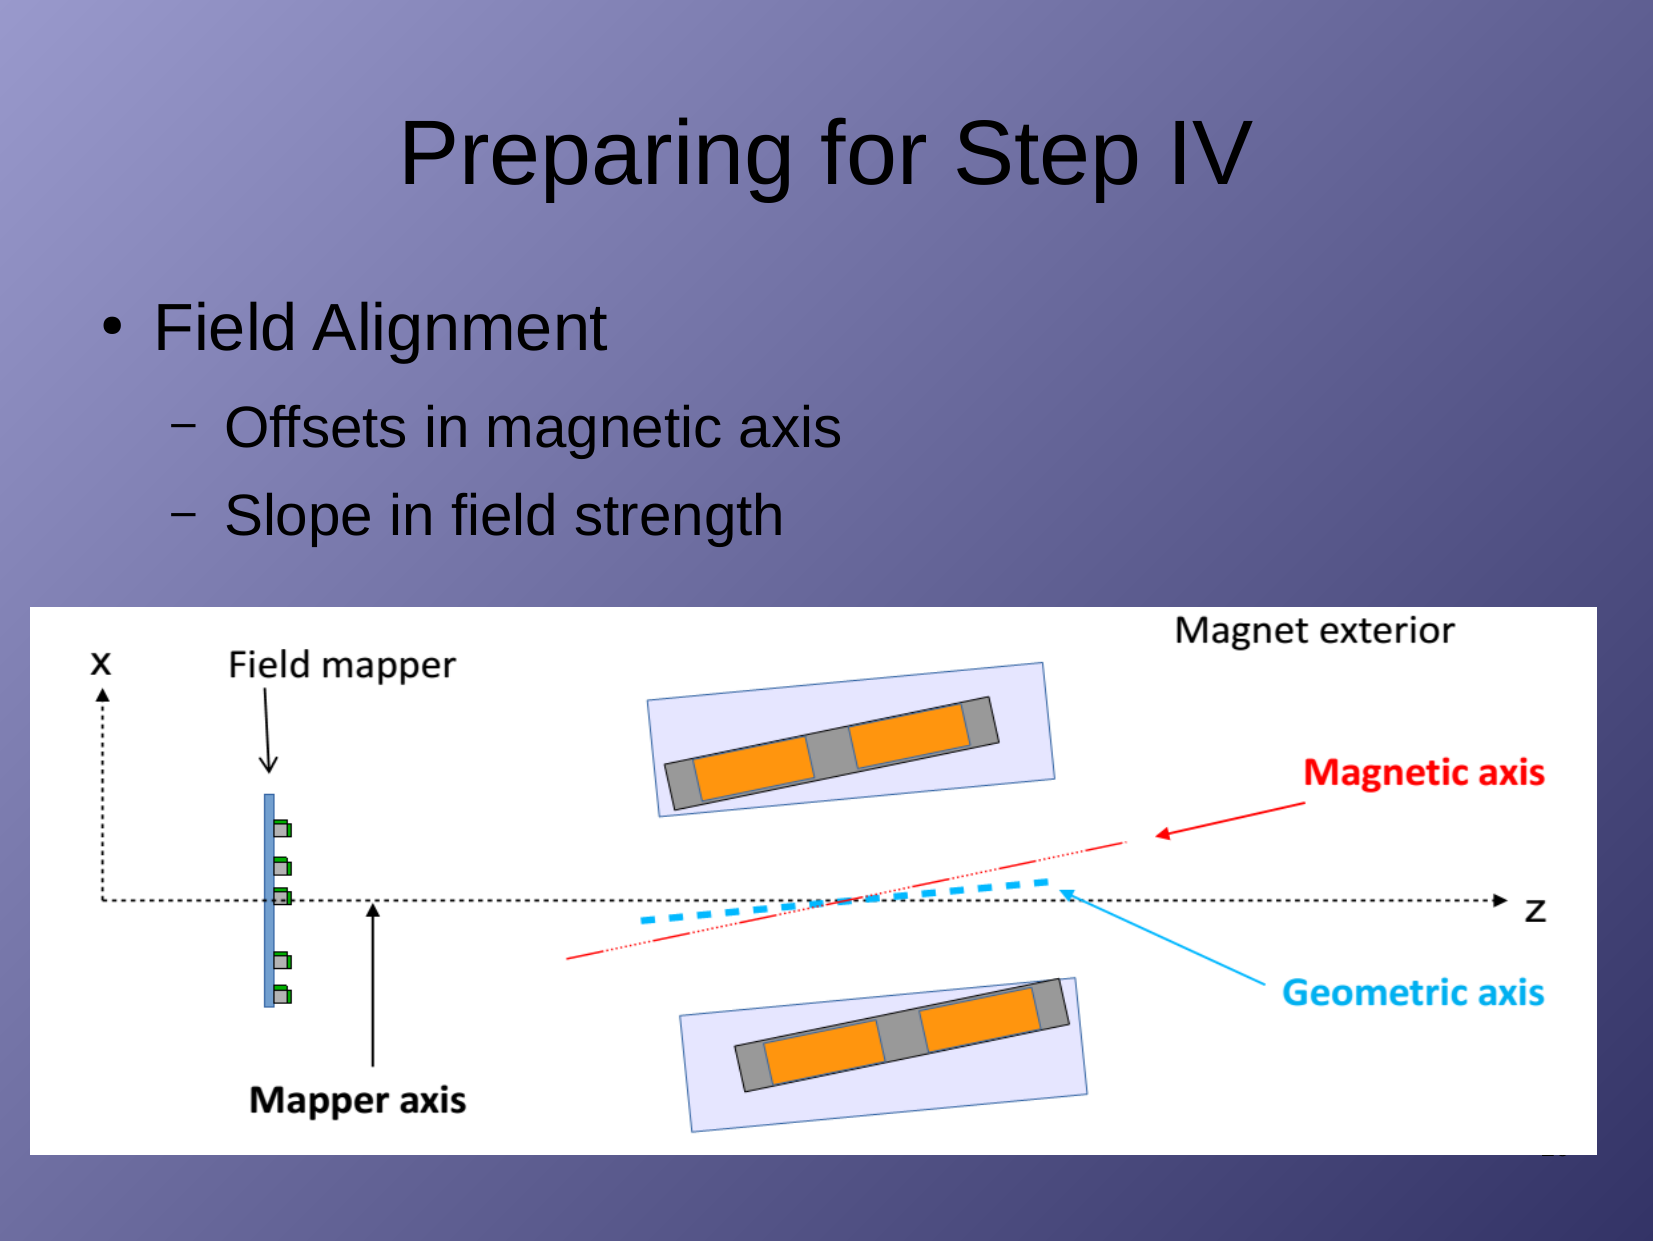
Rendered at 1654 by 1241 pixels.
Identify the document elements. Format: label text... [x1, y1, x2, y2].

list Field Alignment Offsets in magnetic axis Slope in field strength [82, 290, 1571, 607]
title Preparing for Step IV [82, 49, 1571, 257]
picture [30, 607, 1597, 1156]
